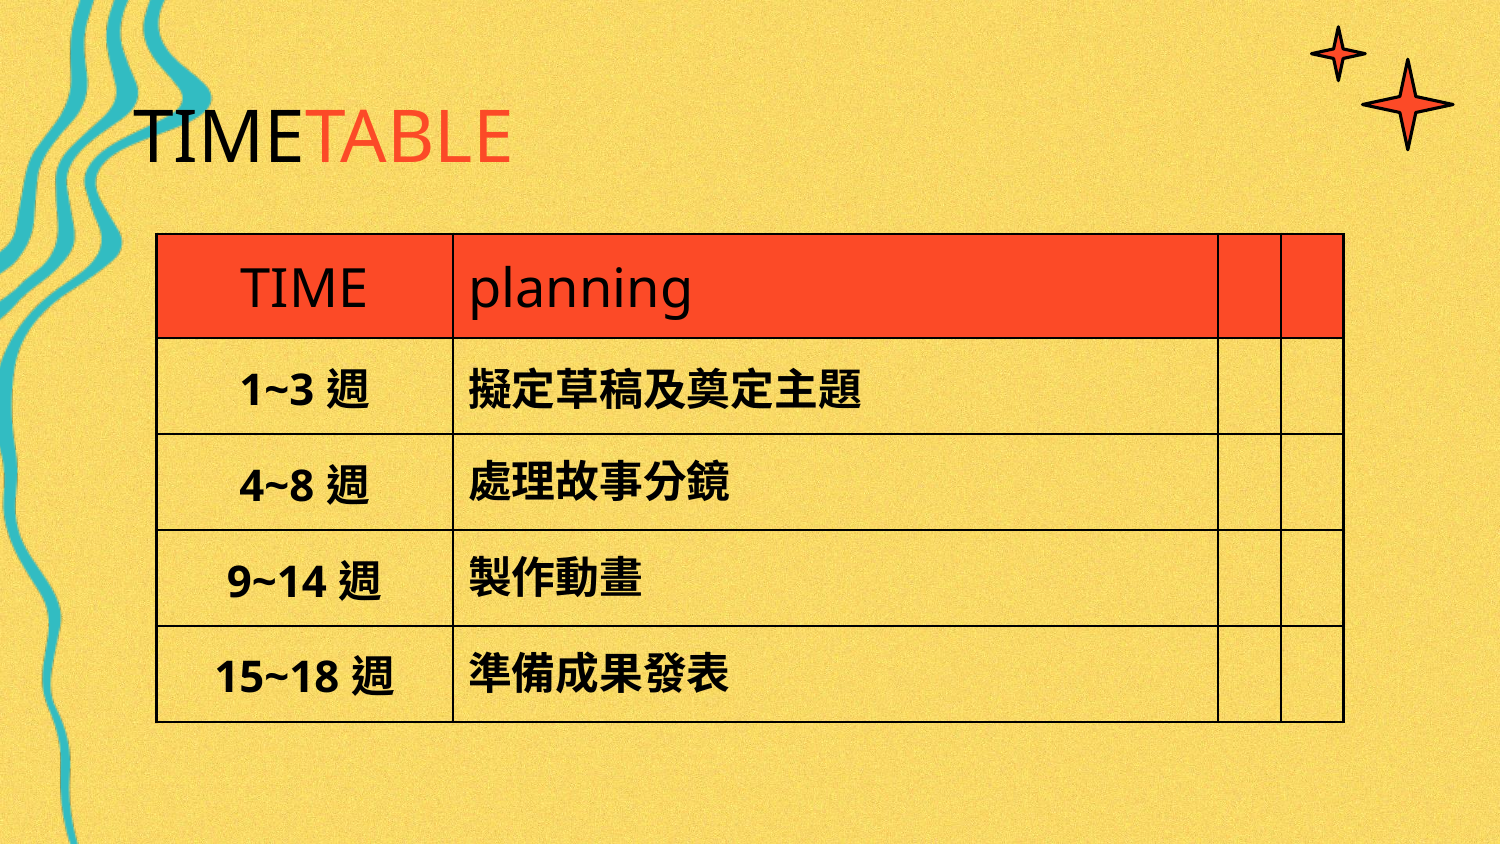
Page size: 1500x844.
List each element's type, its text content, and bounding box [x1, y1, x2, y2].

table_cell 9~14週 [158, 531, 452, 625]
table_cell 4~8週 [158, 435, 452, 529]
picture [0, 0, 1500, 844]
table_cell [1219, 627, 1280, 721]
table_header [1219, 235, 1280, 337]
table_header planning [454, 235, 1217, 337]
table_cell [1282, 531, 1342, 625]
table_cell [1219, 435, 1280, 529]
table_header TIME [158, 235, 452, 337]
table_header [1282, 235, 1342, 337]
table_cell 15~18週 [158, 627, 452, 721]
table_cell 處理故事分鏡 [454, 435, 1217, 529]
table_cell [1219, 339, 1280, 433]
table_cell [1219, 531, 1280, 625]
title TIMETABLE [118, 86, 1382, 180]
table_cell 製作動畫 [454, 531, 1217, 625]
table_cell [1282, 435, 1342, 529]
table_cell 1~3週 [158, 339, 452, 433]
table_cell [1282, 627, 1342, 721]
table_cell 準備成果發表 [454, 627, 1217, 721]
table_cell 擬定草稿及奠定主題 [454, 339, 1217, 433]
table_cell [1282, 339, 1342, 433]
